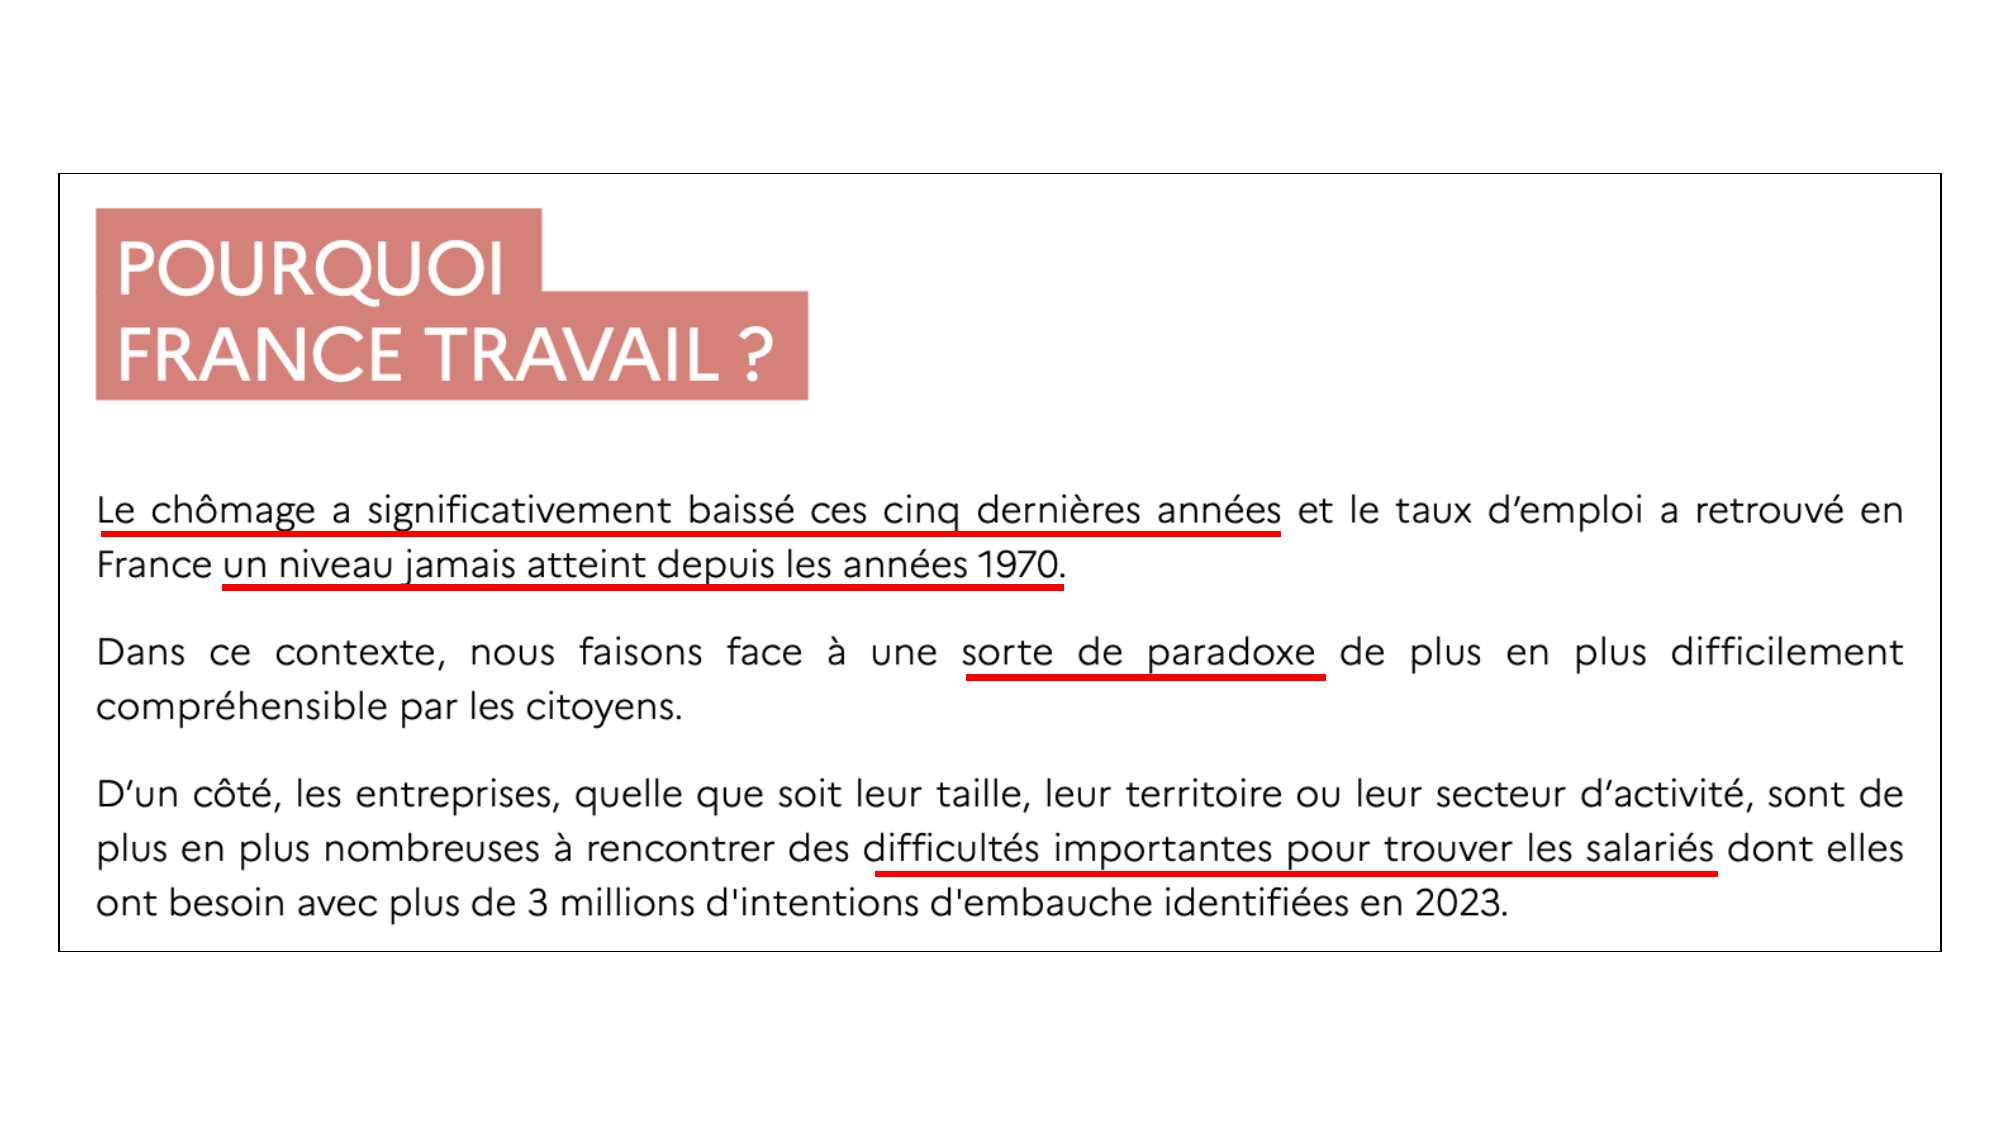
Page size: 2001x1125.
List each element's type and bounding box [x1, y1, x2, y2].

picture [59, 174, 1941, 951]
